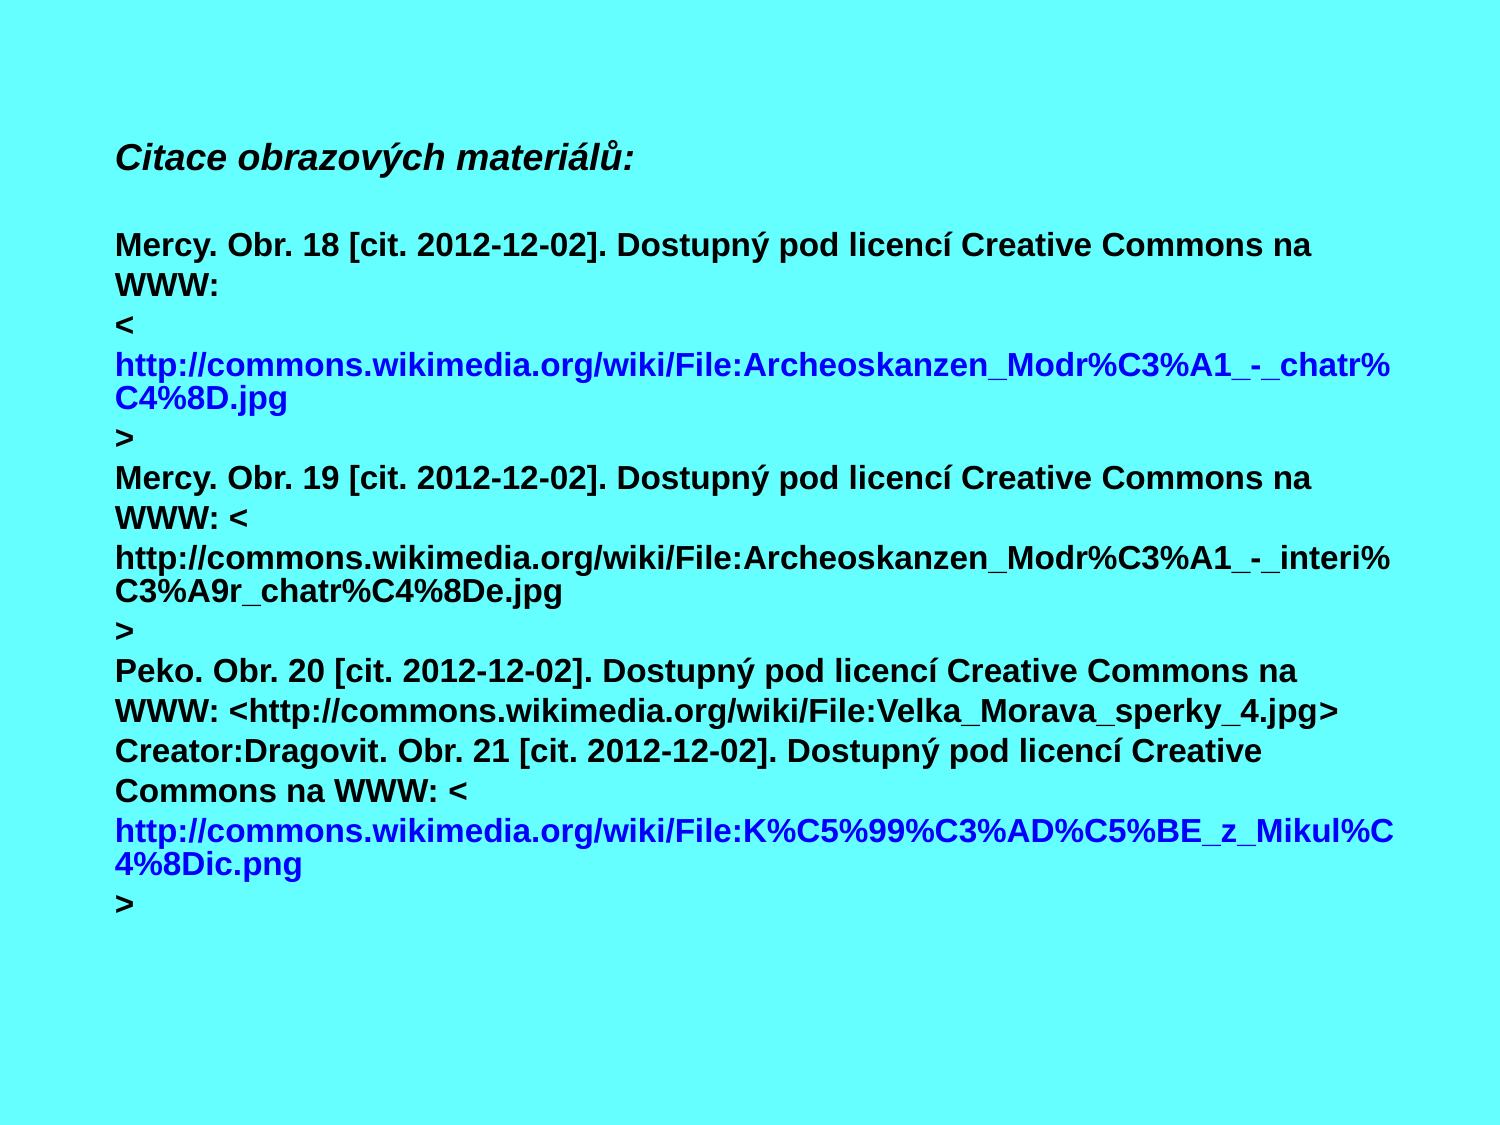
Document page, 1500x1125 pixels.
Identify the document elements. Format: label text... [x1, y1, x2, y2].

text_box Citace obrazových materiálů: Mercy. Obr. 18 [cit. 2012-12-02]. Dostupný pod licencí Creative Commons na WWW: <http://commons.wikimedia.org/wiki/File:Archeoskanzen_Modr%C3%A1_-_chatr%C4%8D.jpg> Mercy. Obr. 19 [cit. 2012-12-02]. Dostupný pod licencí Creative Commons na WWW: <http://commons.wikimedia.org/wiki/File:Archeoskanzen_Modr%C3%A1_-_interi%C3%A9r_chatr%C4%8De.jpg> Peko. Obr. 20 [cit. 2012-12-02]. Dostupný pod licencí Creative Commons na WWW: <http://commons.wikimedia.org/wiki/File:Velka_Morava_sperky_4.jpg> Creator:Dragovit. Obr. 21 [cit. 2012-12-02]. Dostupný pod licencí Creative Commons na WWW: <http://commons.wikimedia.org/wiki/File:K%C5%99%C3%AD%C5%BE_z_Mikul%C4%8Dic.png> [100, 125, 1424, 830]
